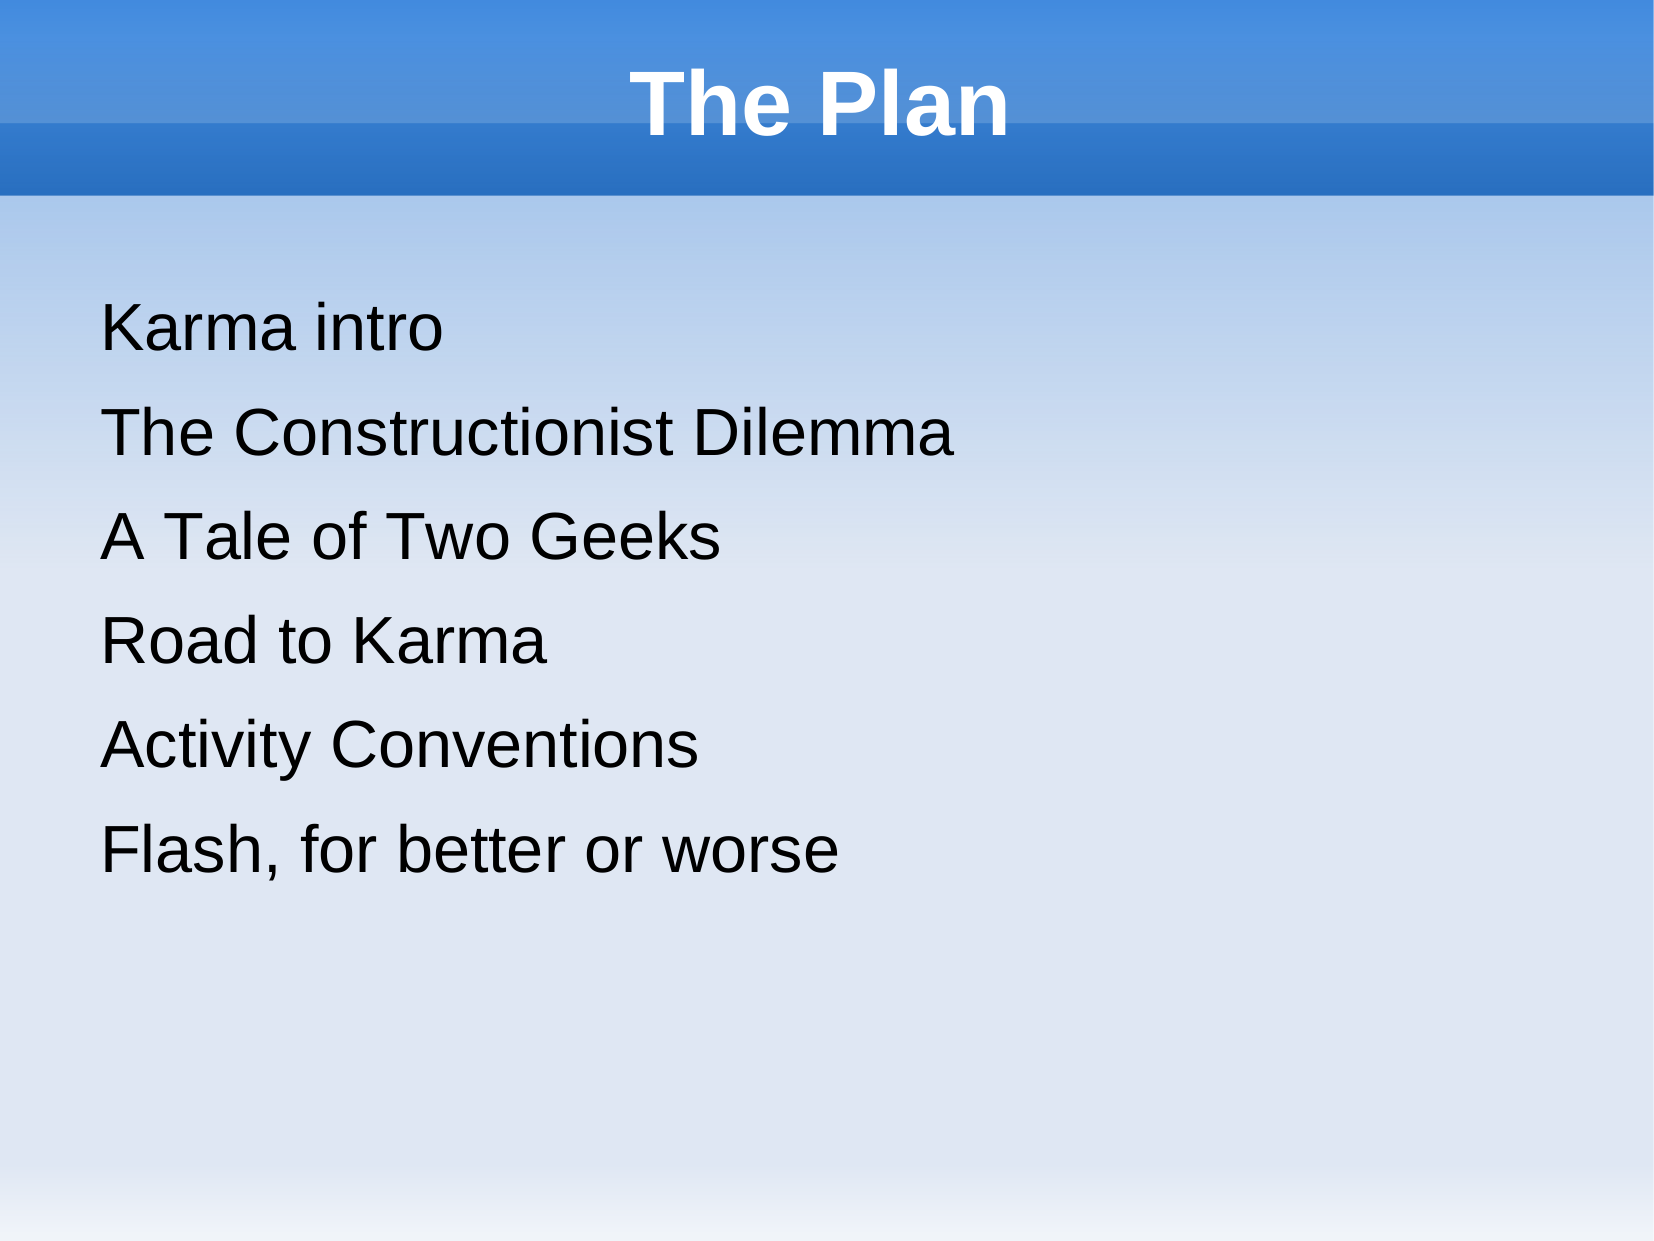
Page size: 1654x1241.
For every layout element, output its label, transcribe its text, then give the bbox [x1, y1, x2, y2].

list Karma intro The Constructionist Dilemma A Tale of Two Geeks Road to Karma Activity Conventions Flash, for better or worse [82, 290, 1571, 1094]
picture [0, 0, 1654, 1241]
title The Plan [76, 7, 1565, 200]
